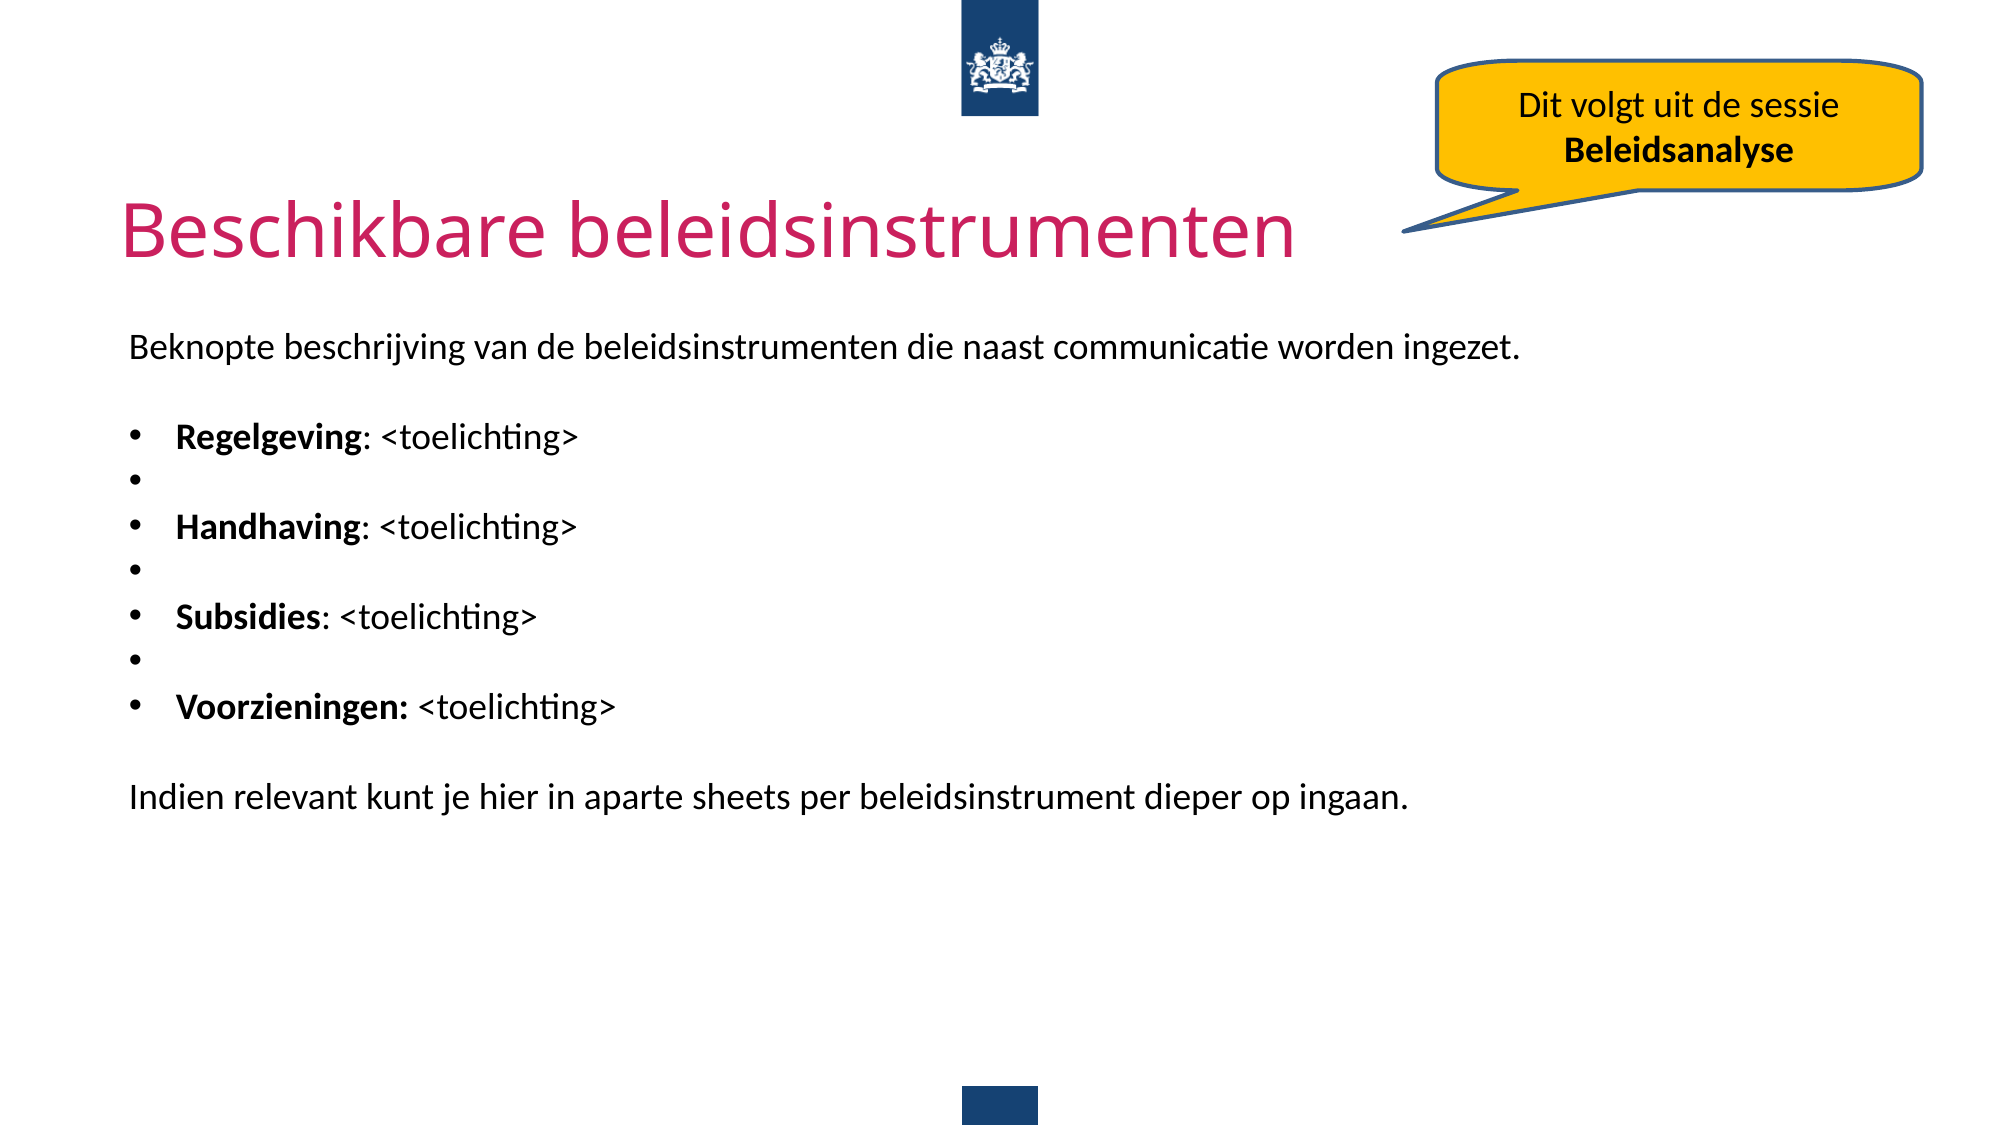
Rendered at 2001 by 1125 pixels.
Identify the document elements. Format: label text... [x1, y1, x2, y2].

text_box Beknopte beschrijving van de beleidsinstrumenten die naast communicatie worden ingezet. Regelgeving: <toelichting> Handhaving: <toelichting> Subsidies: <toelichting> Voorzieningen: <toelichting> Indien relevant kunt je hier in aparte sheets per beleidsinstrument dieper op ingaan. [114, 314, 1882, 1023]
text_box Dit volgt uit de sessie Beleidsanalyse [1403, 60, 1922, 232]
text_box Beschikbare beleidsinstrumenten [104, 125, 1897, 281]
